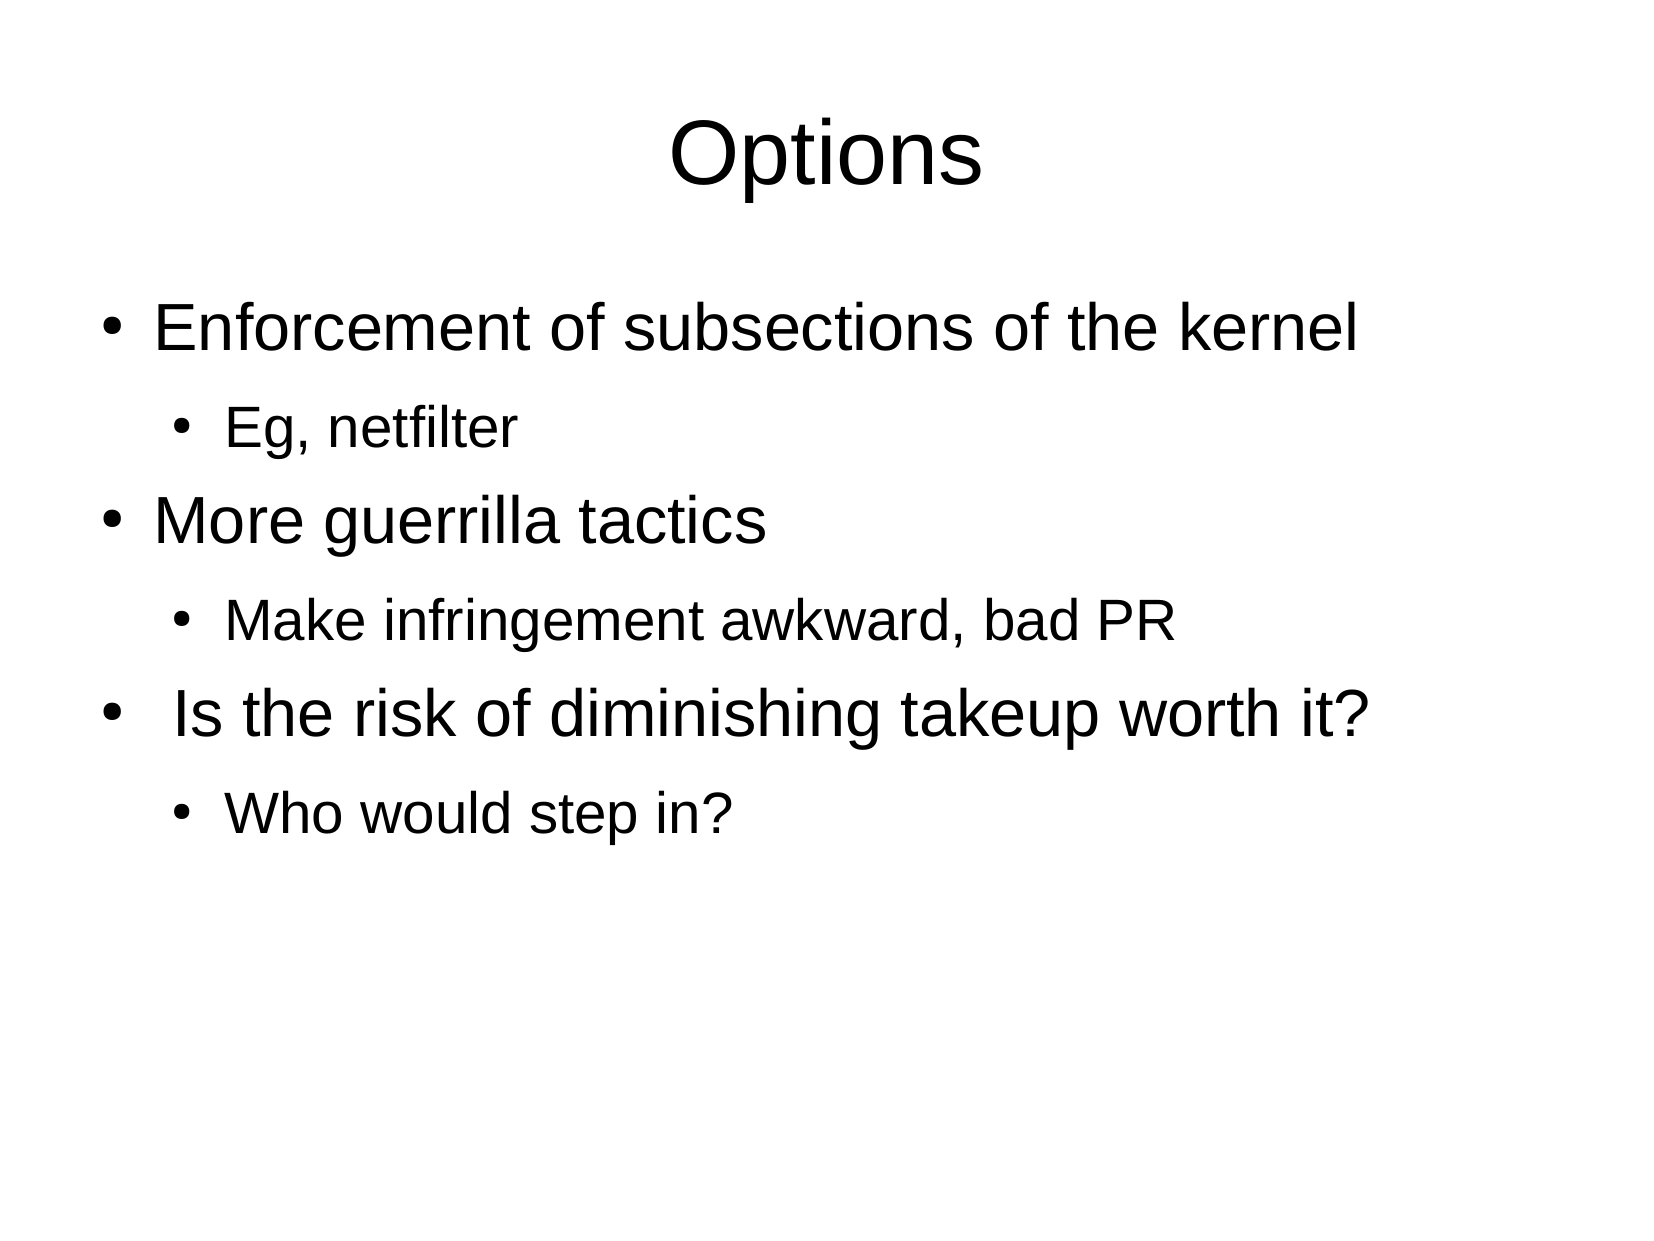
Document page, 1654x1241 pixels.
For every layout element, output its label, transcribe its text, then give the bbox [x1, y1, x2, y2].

title Options [82, 49, 1571, 257]
list Enforcement of subsections of the kernel Eg, netfilter More guerrilla tactics Make infringement awkward, bad PR Is the risk of diminishing takeup worth it? Who would step in? [82, 290, 1571, 1109]
